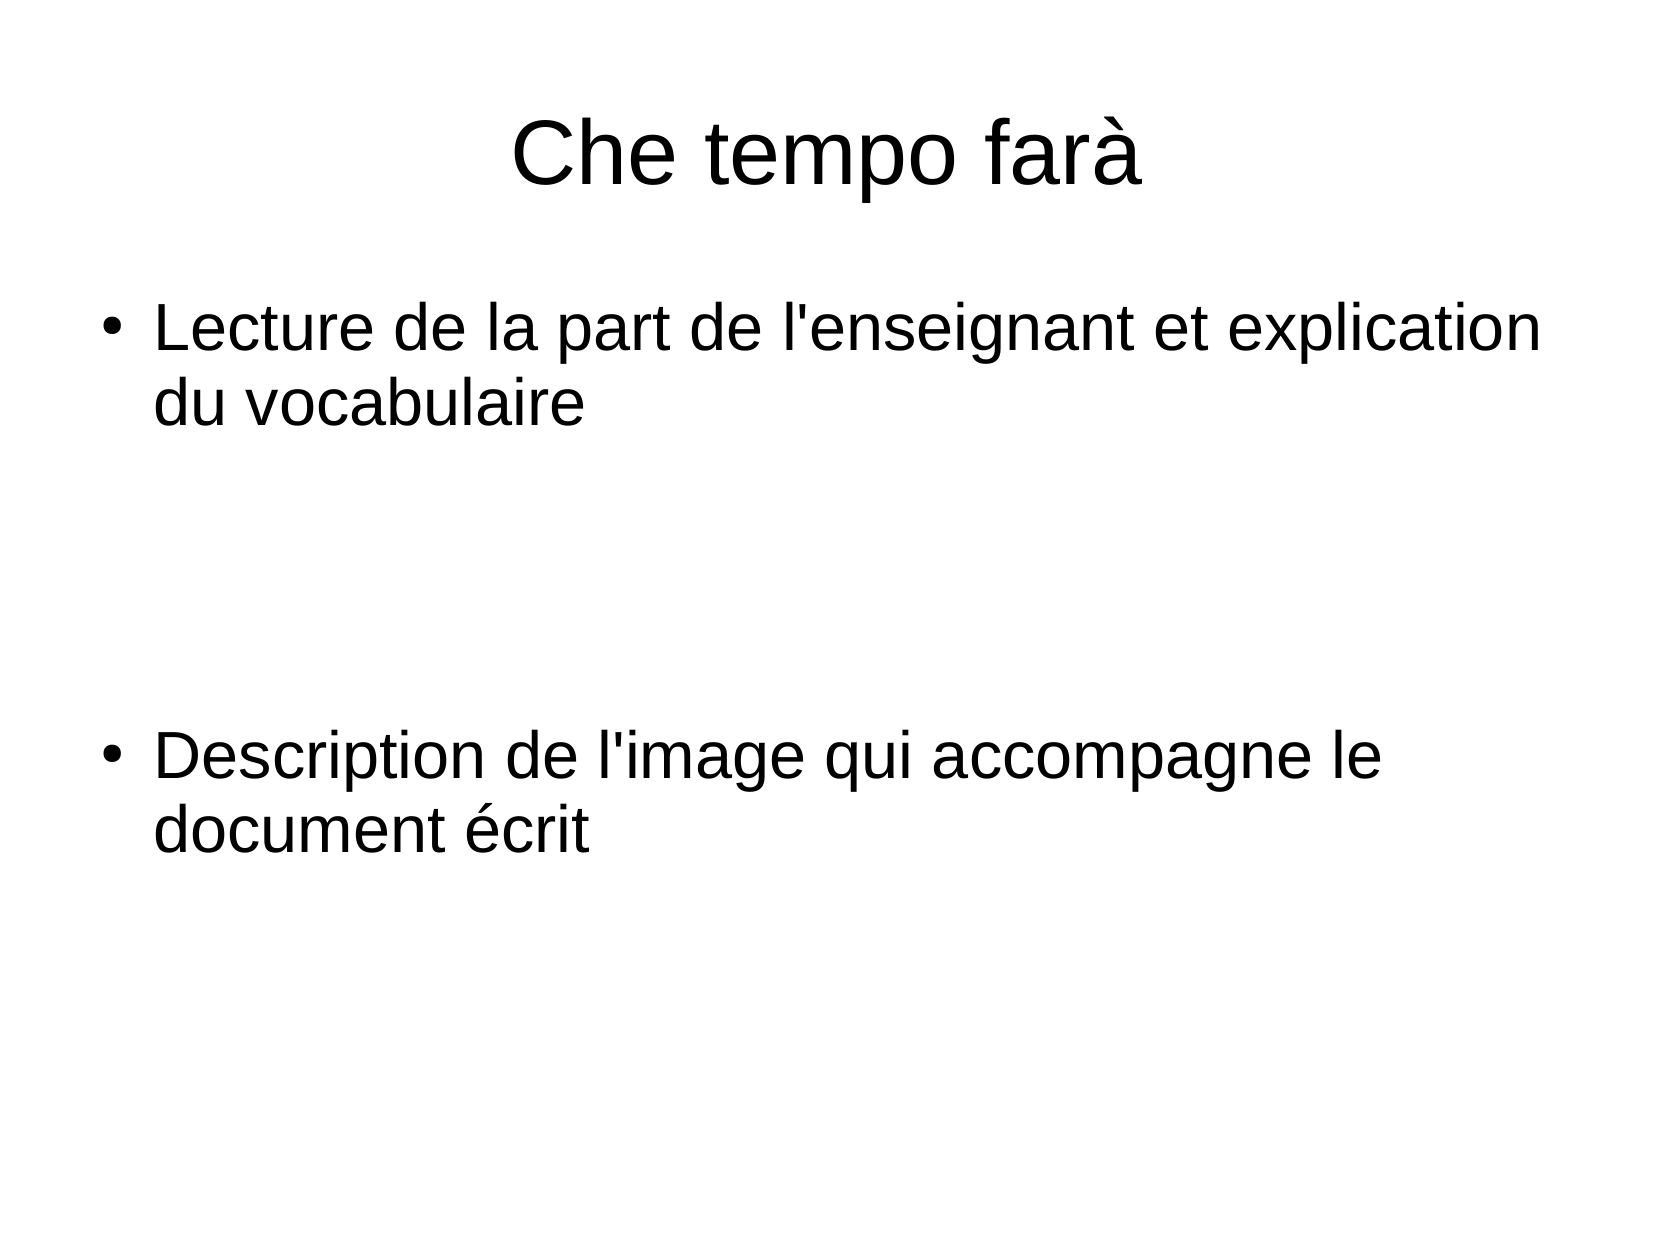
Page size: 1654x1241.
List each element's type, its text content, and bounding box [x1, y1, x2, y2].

list Description de l'image qui accompagne le document écrit [82, 717, 1571, 1109]
list Lecture de la part de l'enseignant et explication du vocabulaire [82, 290, 1571, 681]
title Che tempo farà [82, 49, 1571, 257]
